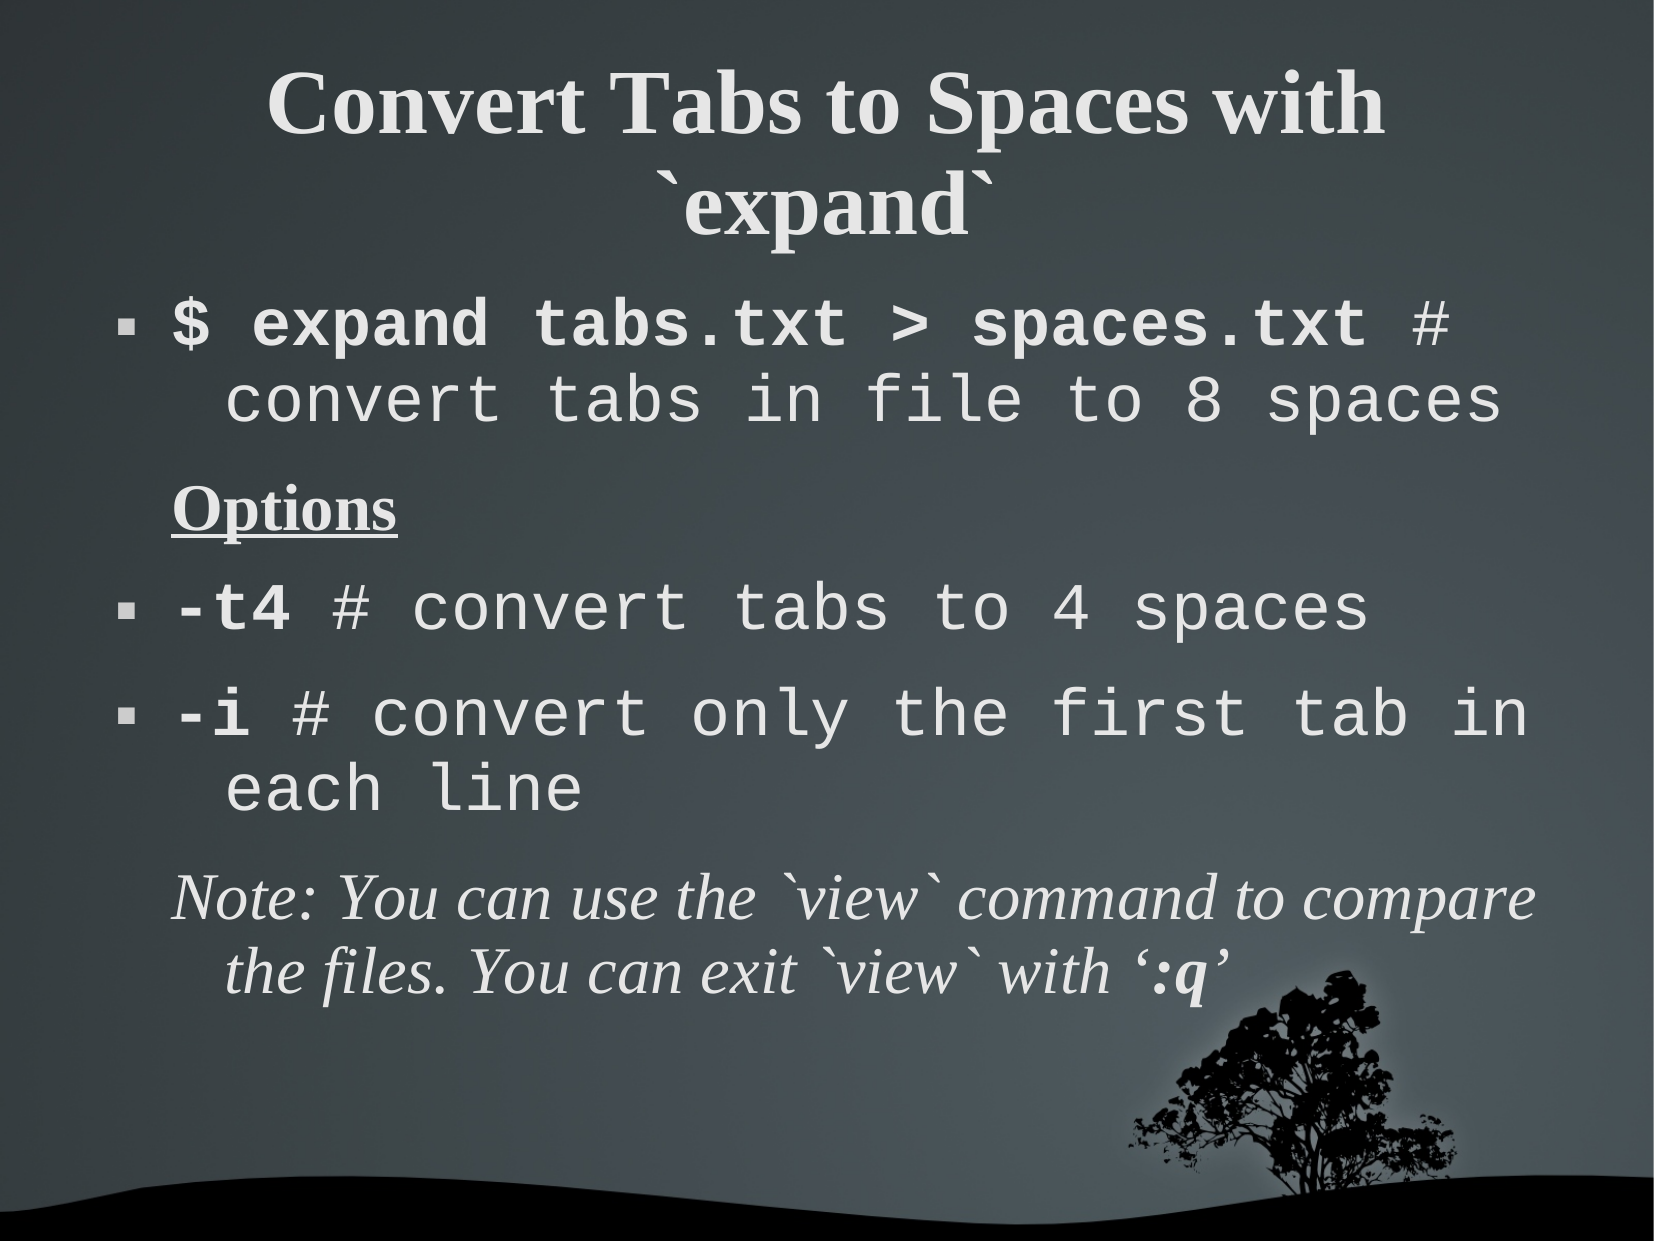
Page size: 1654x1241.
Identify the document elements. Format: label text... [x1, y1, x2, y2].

picture [0, 0, 1654, 1241]
title Convert Tabs to Spaces with `expand` [82, 33, 1571, 273]
list $ expand tabs.txt > spaces.txt # convert tabs in file to 8 spaces Options -t4 # convert tabs to 4 spaces -i # convert only the first tab in each line Note: You can use the `view` command to compare the files. You can exit `view` with ‘:q’ [82, 290, 1571, 1109]
